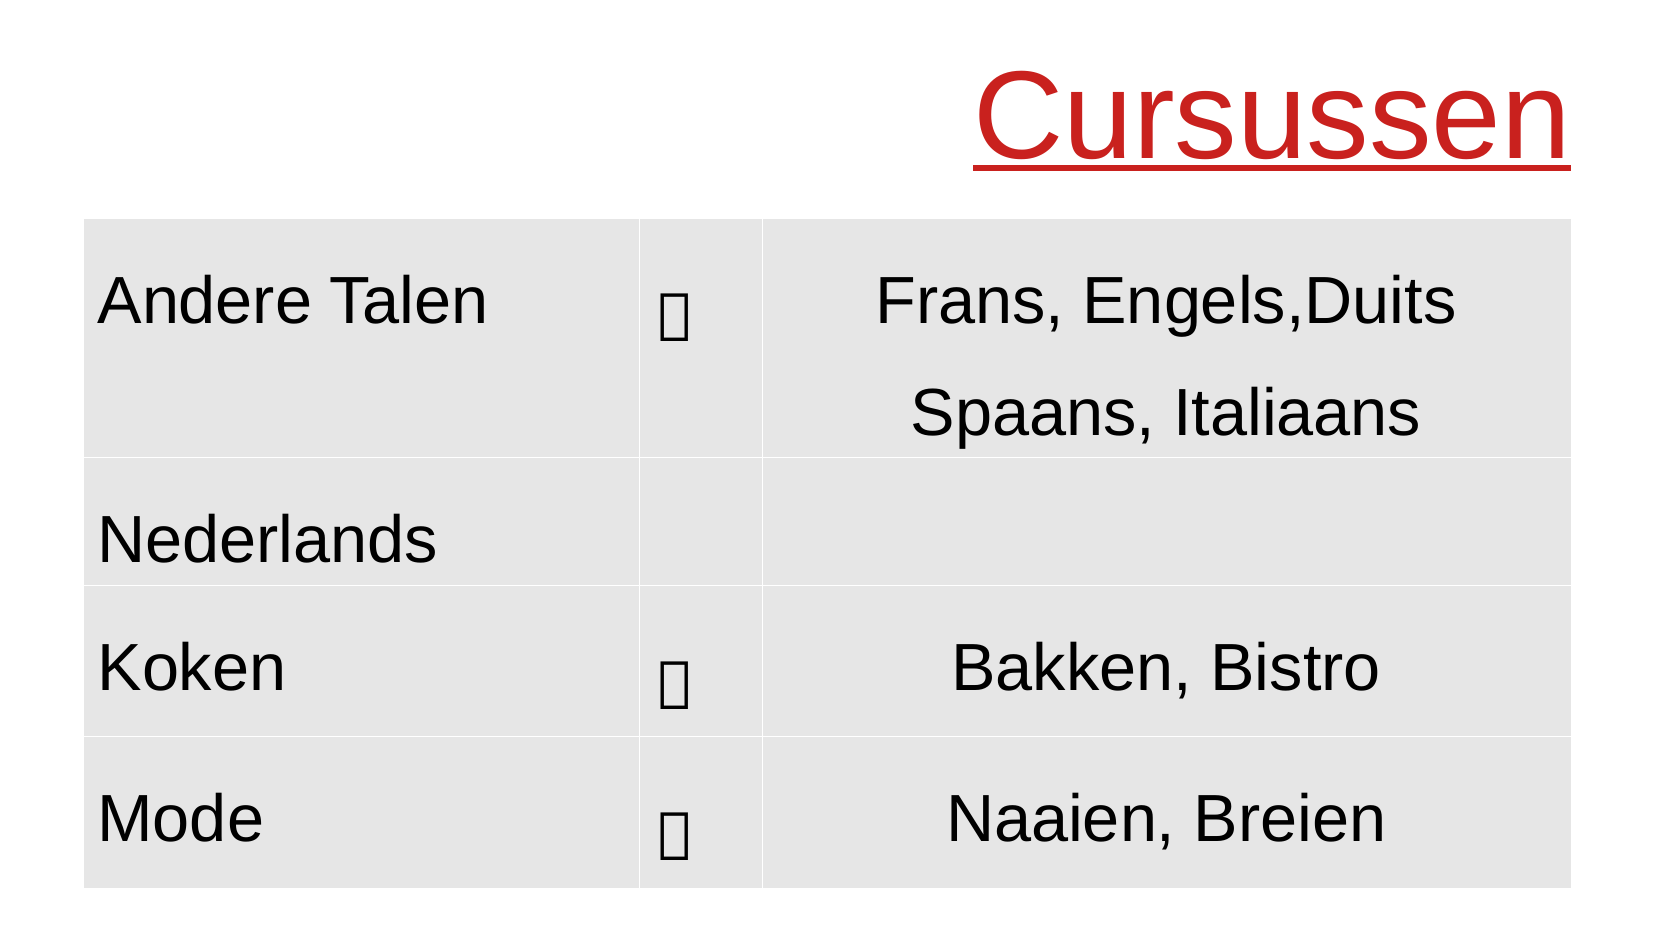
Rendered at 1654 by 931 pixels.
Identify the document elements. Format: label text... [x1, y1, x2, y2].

table_cell Mode [84, 737, 639, 888]
table_cell  [640, 586, 762, 736]
table_cell Bakken, Bistro [763, 586, 1571, 736]
table_header Frans, Engels,Duits Spaans, Italiaans [763, 219, 1571, 457]
title Cursussen [82, 37, 1571, 193]
table_cell [763, 458, 1571, 585]
table_cell  [640, 737, 762, 888]
table_cell Koken [84, 586, 639, 736]
table_cell Naaien, Breien [763, 737, 1571, 888]
table_cell [640, 458, 762, 585]
table_header  [640, 219, 762, 457]
table_cell Nederlands [84, 458, 639, 585]
table_header Andere Talen [84, 219, 639, 457]
